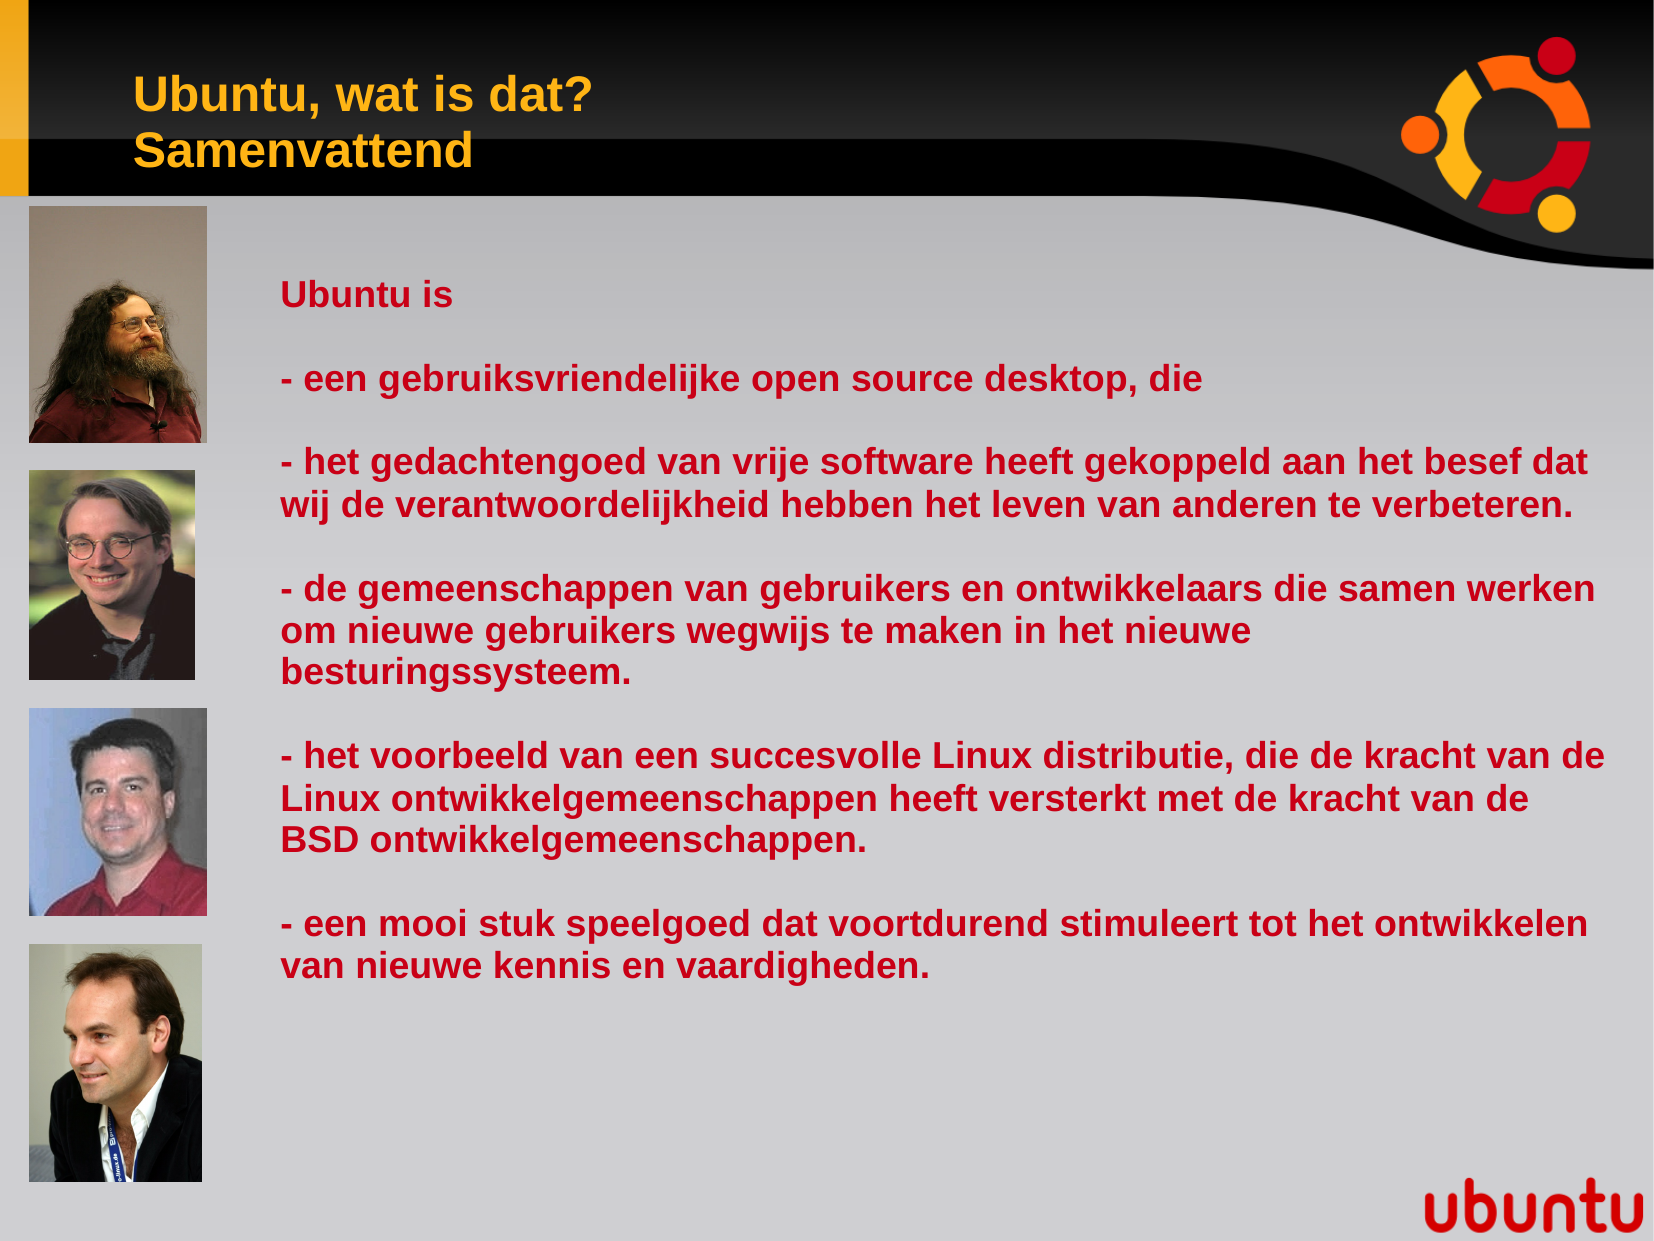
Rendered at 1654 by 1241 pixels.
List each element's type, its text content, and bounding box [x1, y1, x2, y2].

picture [0, 0, 1654, 1241]
text_box Ubuntu, wat is dat? Samenvattend [118, 59, 1093, 188]
text_box Ubuntu is - een gebruiksvriendelijke open source desktop, die - het gedachtengoed van vrije software heeft gekoppeld aan het besef dat wij de verantwoordelijkheid hebben het leven van anderen te verbeteren. - de gemeenschappen van gebruikers en ontwikkelaars die samen werken om nieuwe gebruikers wegwijs te maken in het nieuwe besturingssysteem. - het voorbeeld van een succesvolle Linux distributie, die de kracht van de Linux ontwikkelgemeenschappen heeft versterkt met de kracht van de BSD ontwikkelgemeenschappen. - een mooi stuk speelgoed dat voortdurend stimuleert tot het ontwikkelen van nieuwe kennis en vaardigheden. [265, 265, 1625, 1016]
